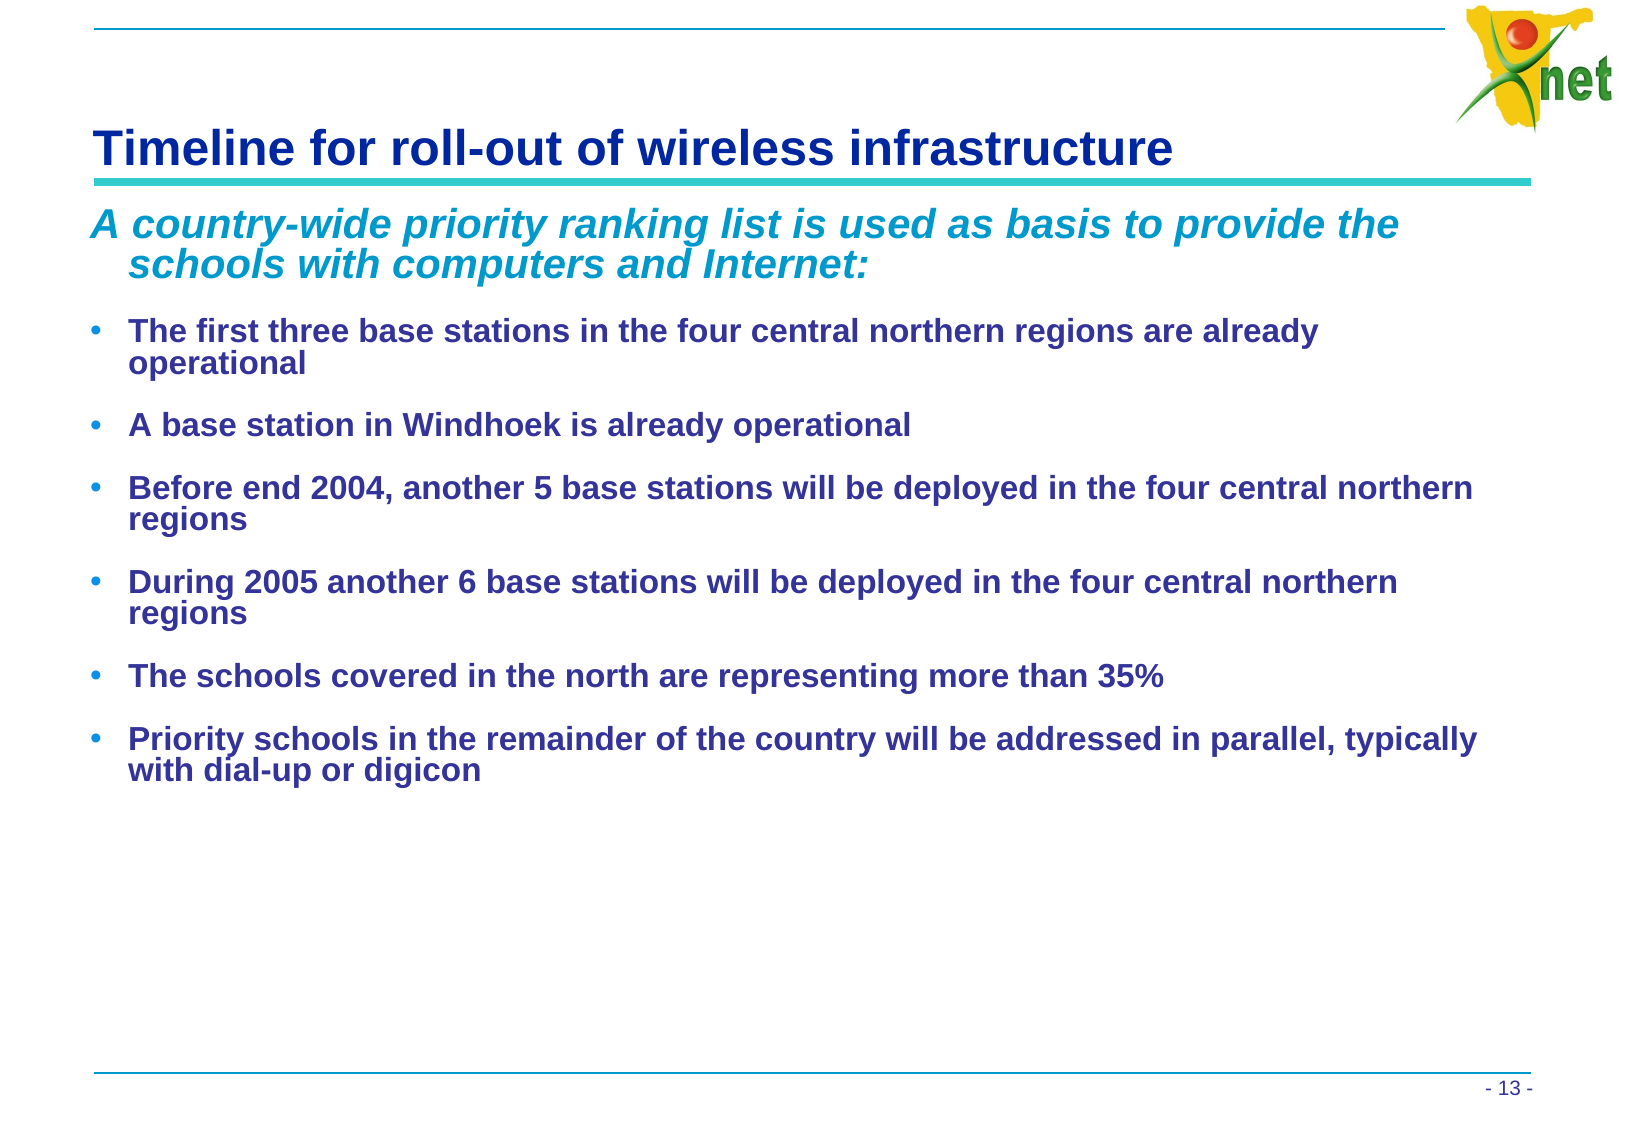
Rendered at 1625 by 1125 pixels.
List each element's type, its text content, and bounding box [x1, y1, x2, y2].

title Timeline for roll-out of wireless infrastructure [82, 114, 1526, 181]
picture [1445, 0, 1625, 139]
list A country-wide priority ranking list is used as basis to provide the schools with computers and Internet: The first three base stations in the four central northern regions are already operational A base station in Windhoek is already operational Before end 2004, another 5 base stations will be deployed in the four central northern regions During 2005 another 6 base stations will be deployed in the four central northern regions The schools covered in the north are representing more than 35% Priority schools in the remainder of the country will be addressed in parallel, typically with dial-up or digicon [75, 199, 1521, 823]
